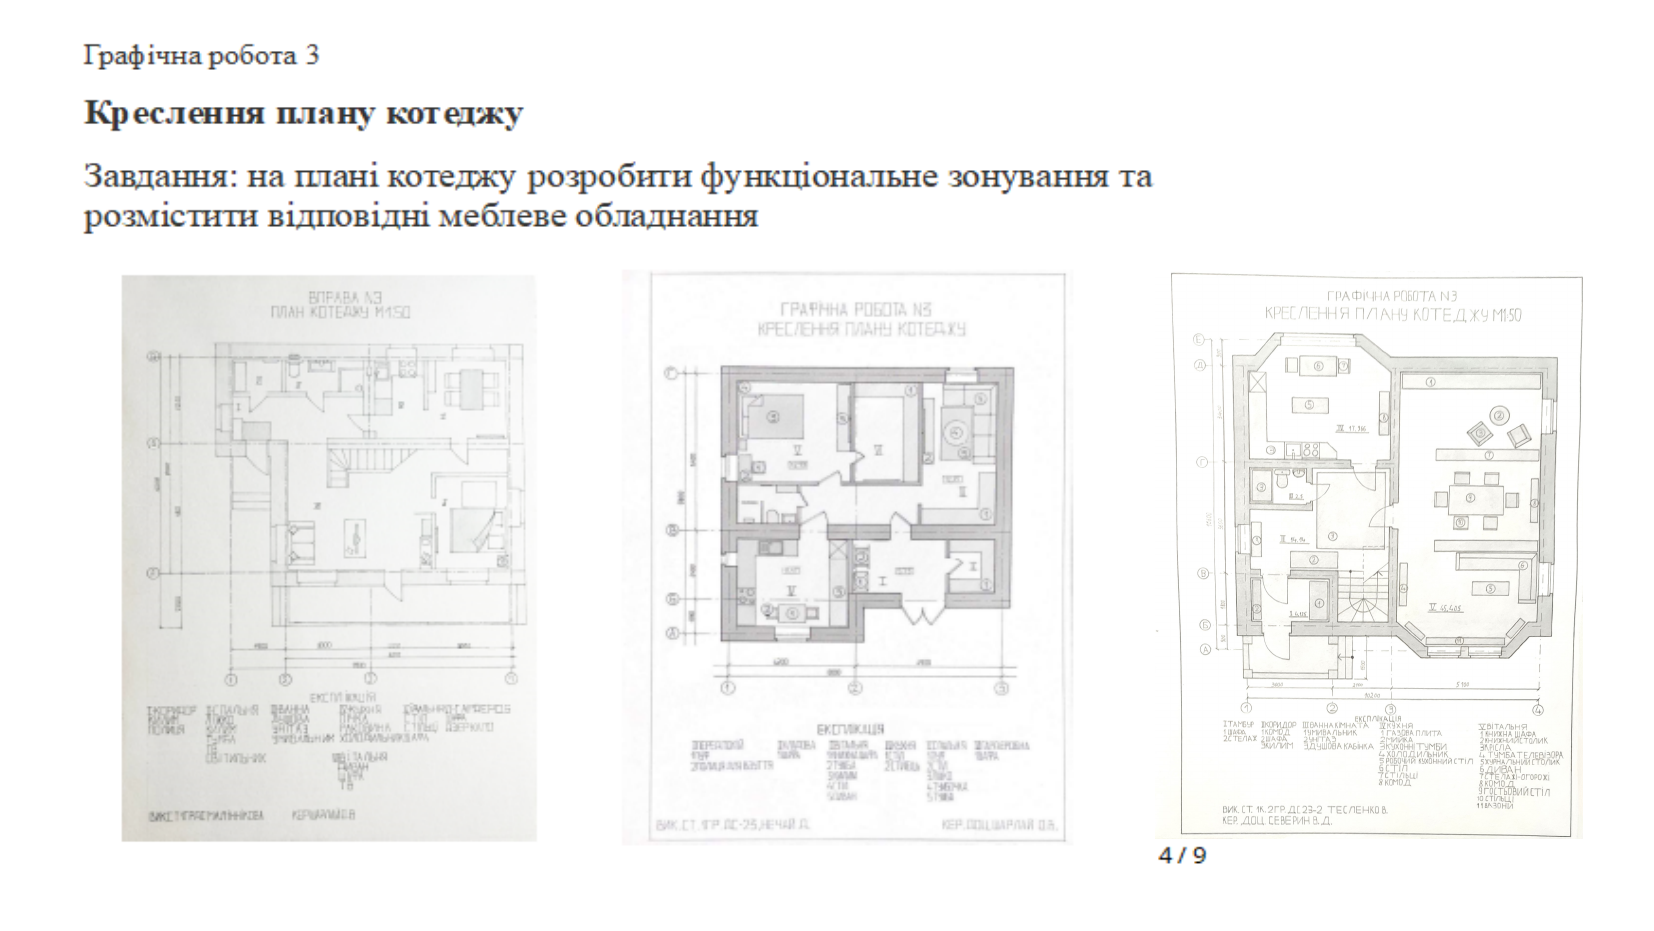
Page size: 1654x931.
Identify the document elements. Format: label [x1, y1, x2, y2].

picture [73, 23, 1583, 898]
